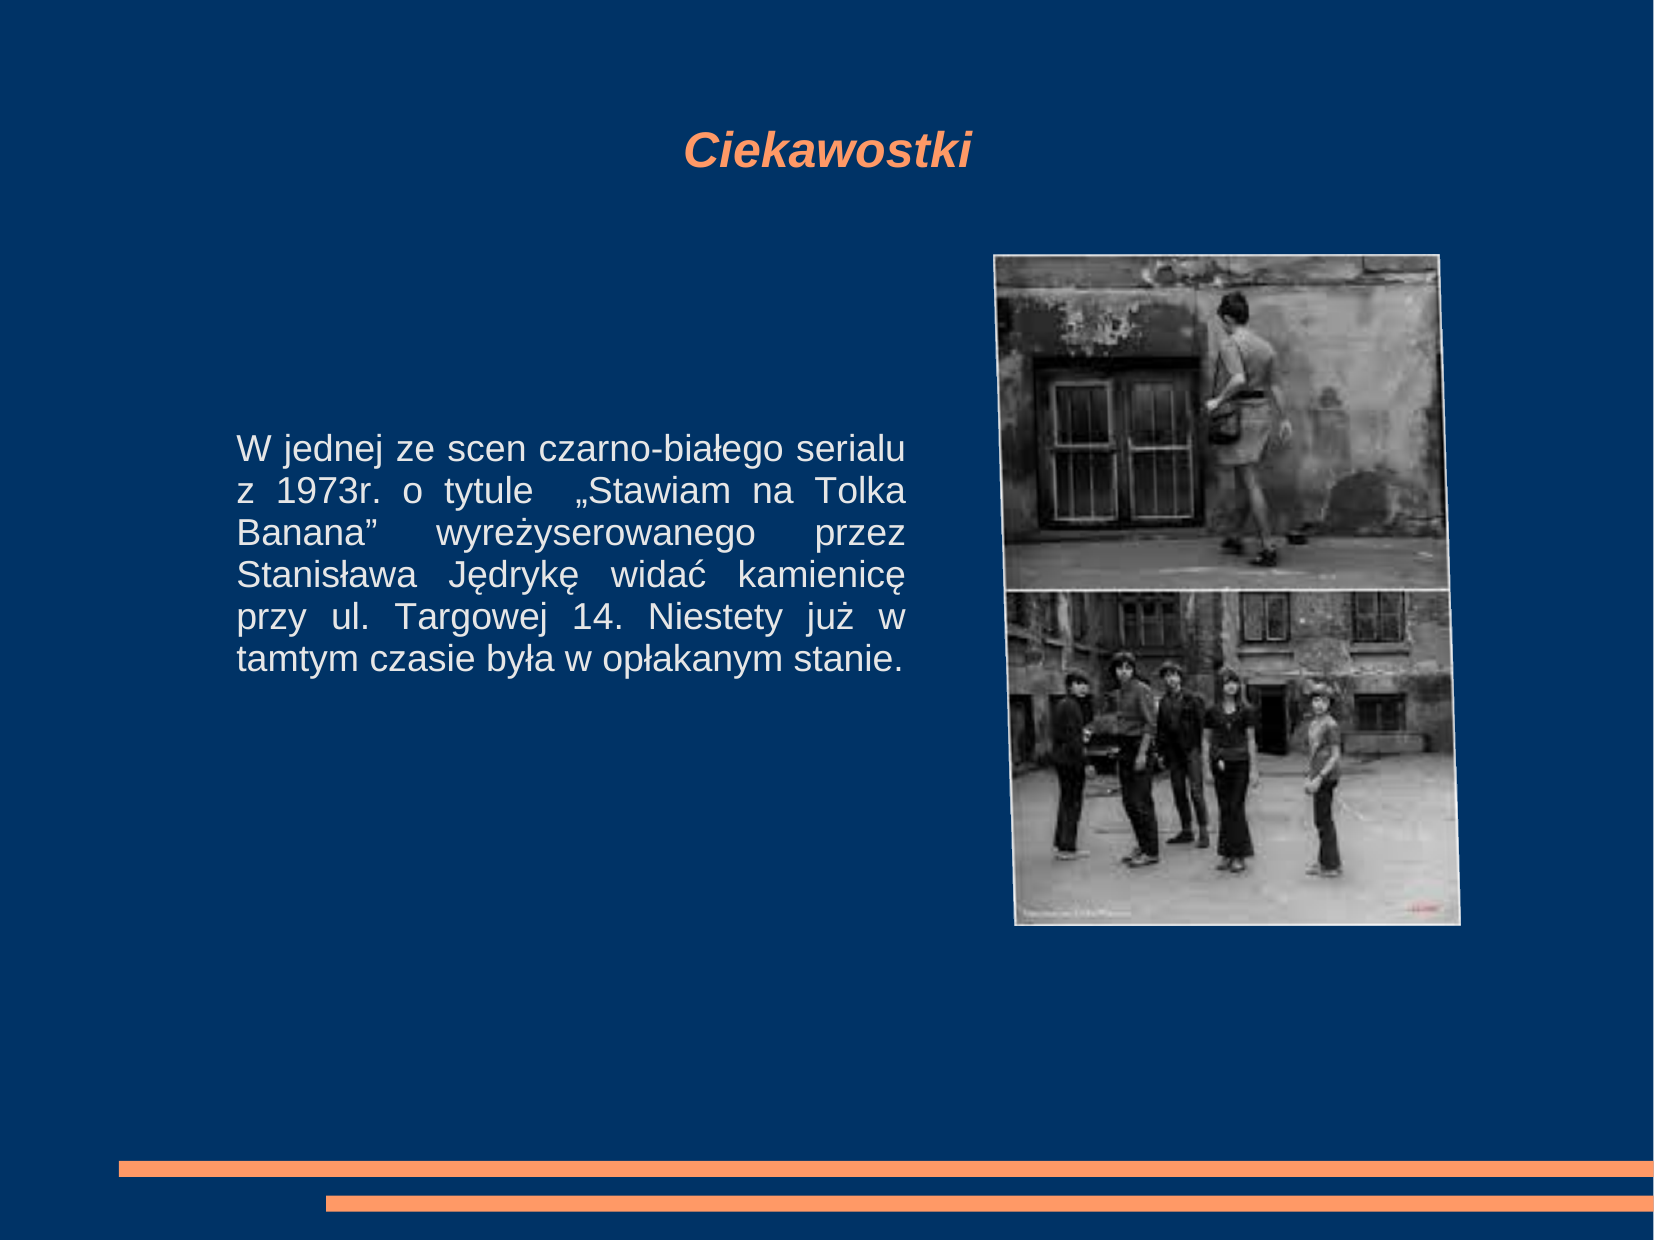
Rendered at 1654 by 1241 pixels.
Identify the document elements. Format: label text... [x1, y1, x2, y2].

title Ciekawostki [121, 46, 1534, 254]
list W jednej ze scen czarno-białego serialu z 1973r. o tytule „Stawiam na Tolka Banana” wyreżyserowanego przez Stanisława Jędrykę widać kamienicę przy ul. Targowej 14. Niestety już w tamtym czasie była w opłakanym stanie. [165, 385, 907, 839]
picture [992, 253, 1461, 926]
